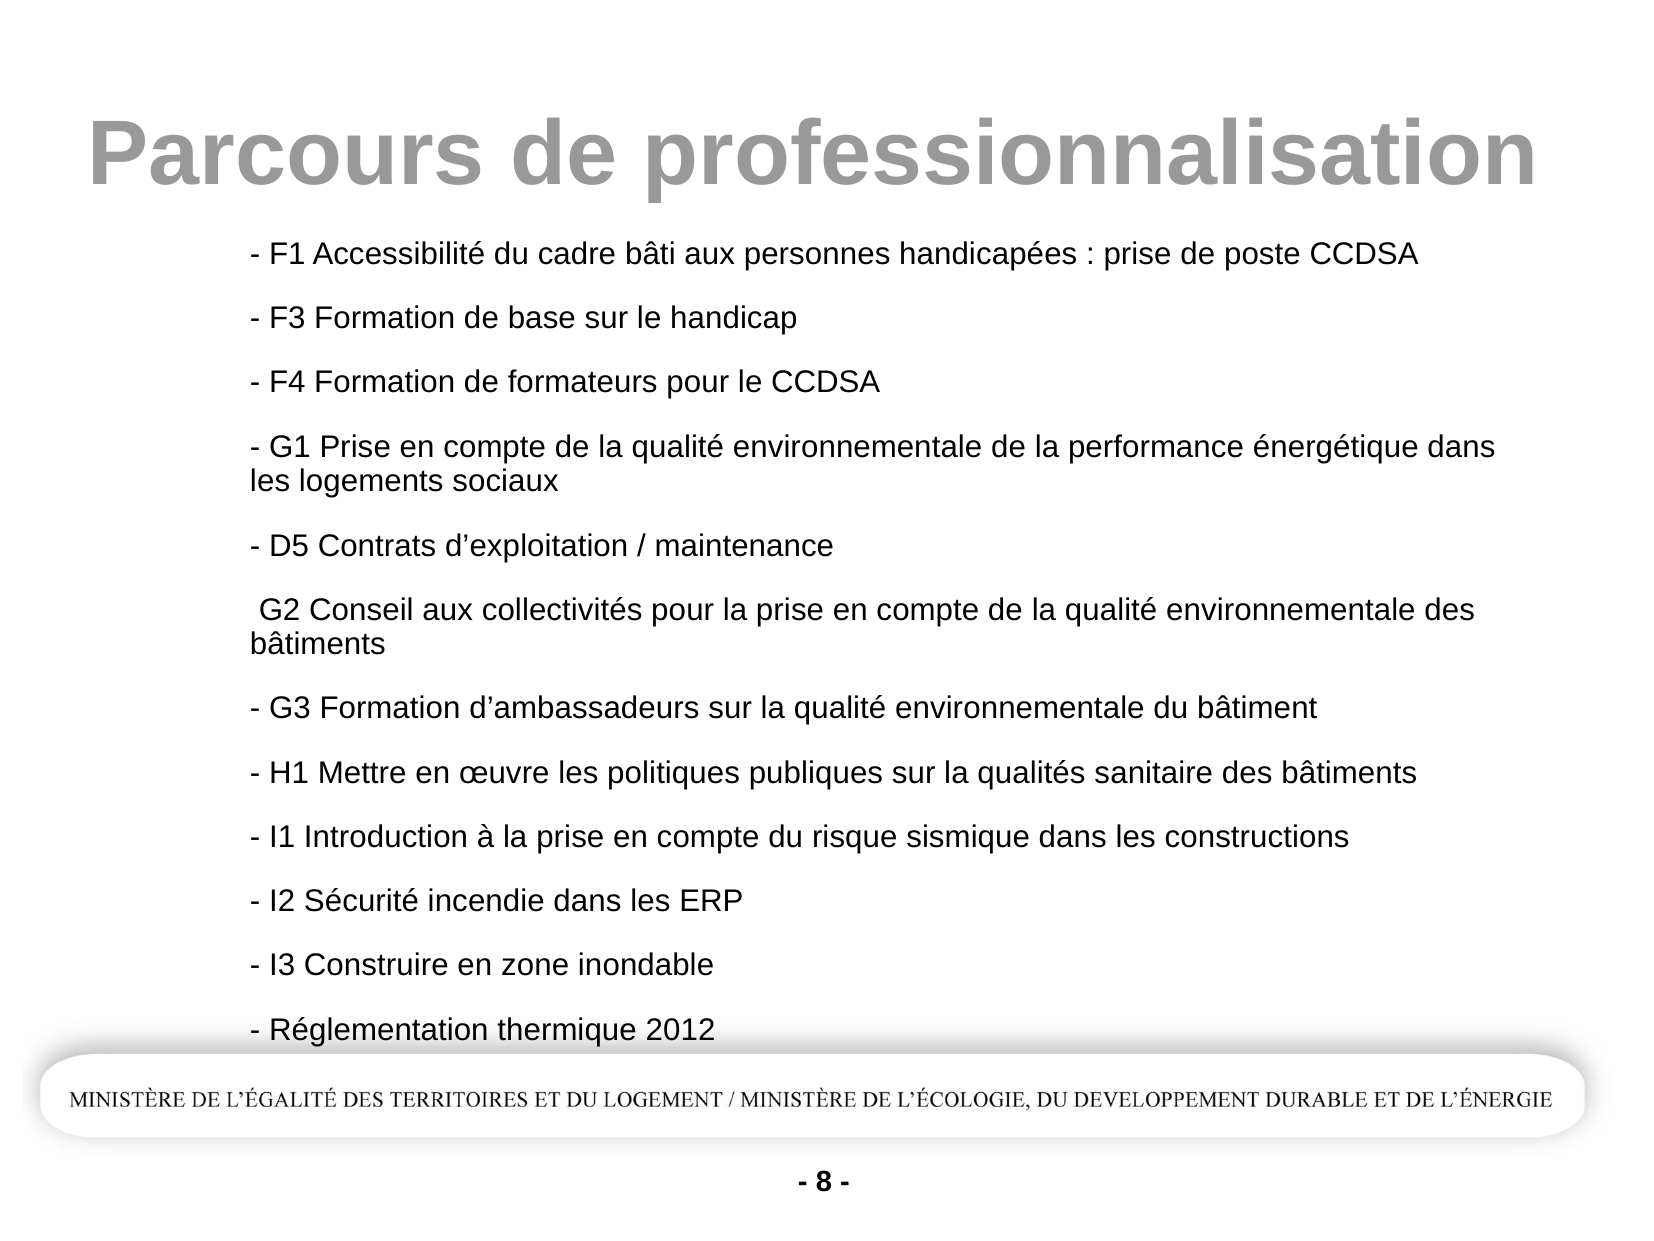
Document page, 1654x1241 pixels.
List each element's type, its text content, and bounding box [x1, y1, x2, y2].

picture [23, 1014, 1612, 1159]
title Parcours de professionnalisation [82, 49, 1571, 257]
list - F1 Accessibilité du cadre bâti aux personnes handicapées : prise de poste CCDSA - F3 Formation de base sur le handicap - F4 Formation de formateurs pour le CCDSA - G1 Prise en compte de la qualité environnementale de la performance énergétique dans les logements sociaux - D5 Contrats d’exploitation / maintenance G2 Conseil aux collectivités pour la prise en compte de la qualité environnementale des bâtiments - G3 Formation d’ambassadeurs sur la qualité environnementale du bâtiment - H1 Mettre en œuvre les politiques publiques sur la qualités sanitaire des bâtiments - I1 Introduction à la prise en compte du risque sismique dans les constructions - I2 Sécurité incendie dans les ERP - I3 Construire en zone inondable - Réglementation thermique 2012 [179, 236, 1509, 1063]
